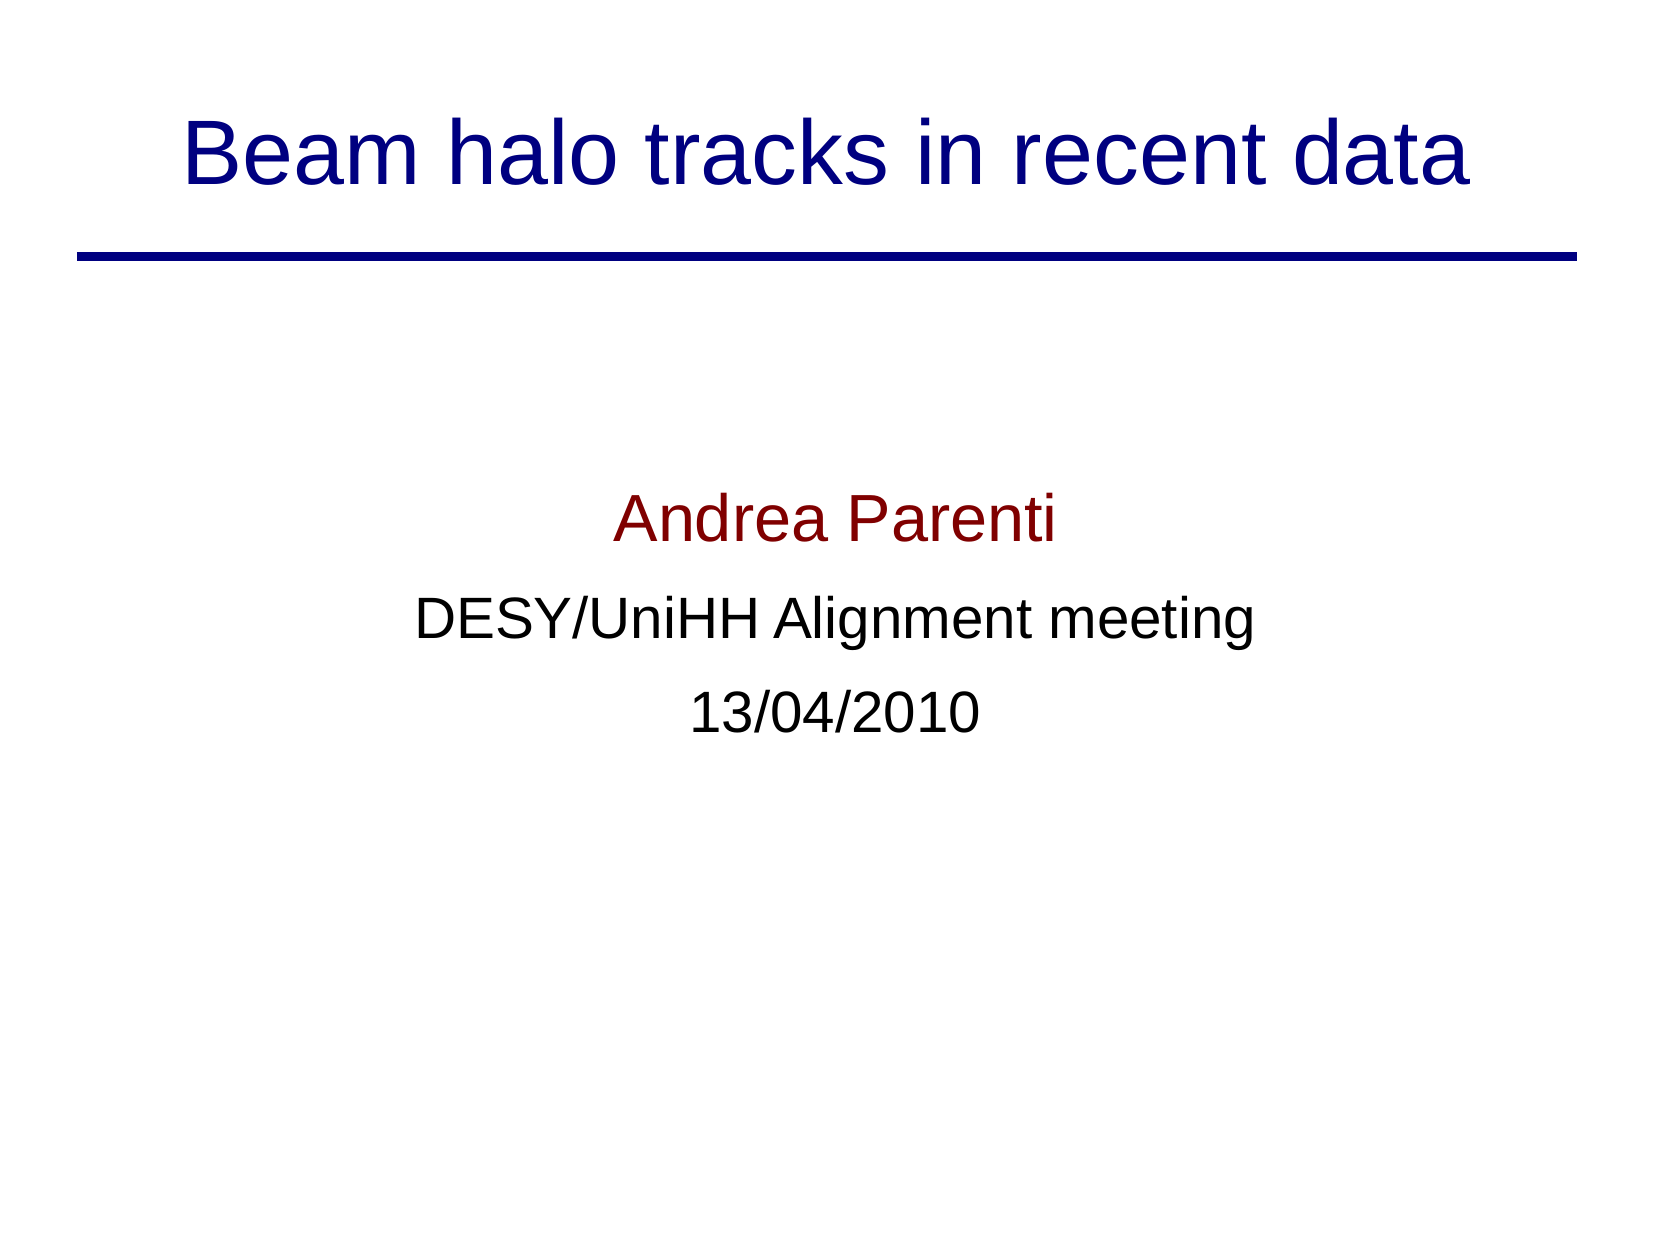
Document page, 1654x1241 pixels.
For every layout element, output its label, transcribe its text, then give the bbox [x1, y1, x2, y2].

title Beam halo tracks in recent data [82, 56, 1571, 250]
list Andrea Parenti DESY/UniHH Alignment meeting 13/04/2010 [82, 272, 1571, 1077]
